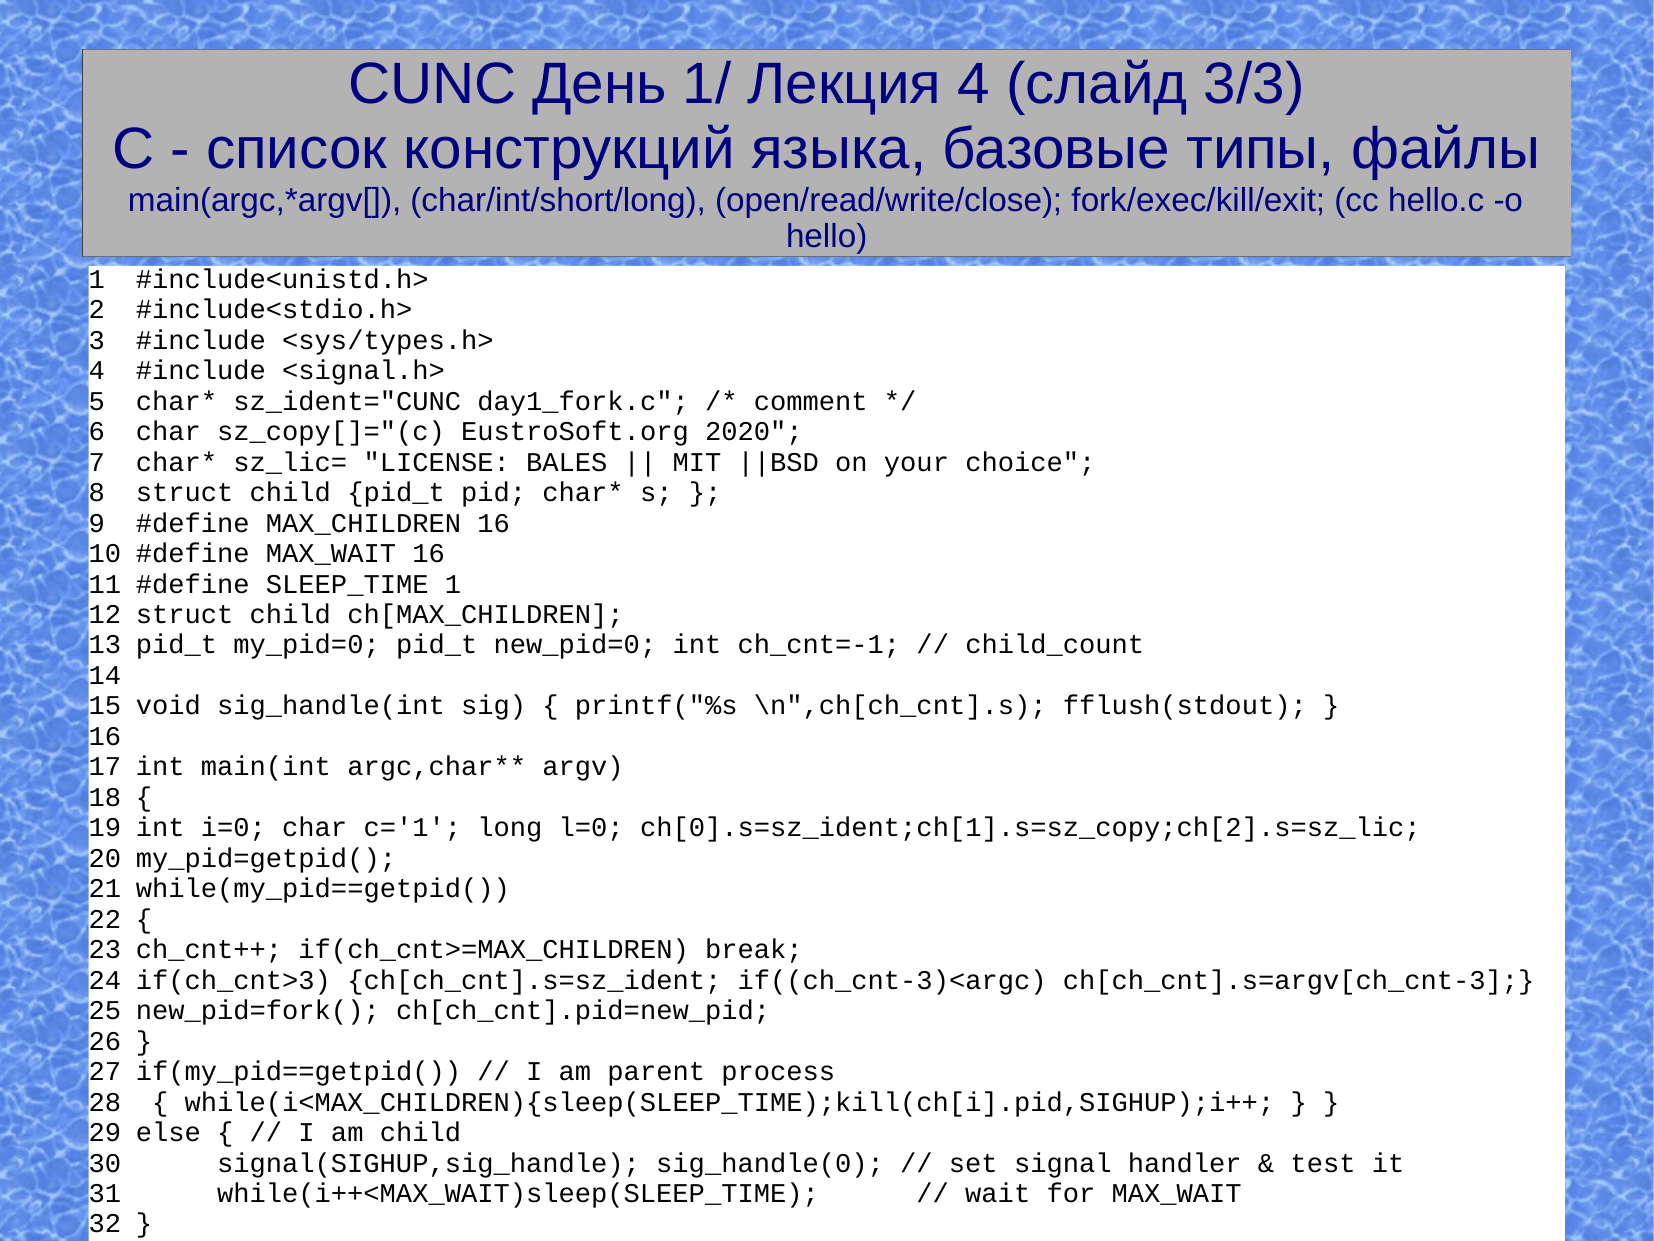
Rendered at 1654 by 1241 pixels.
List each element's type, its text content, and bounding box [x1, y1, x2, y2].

text_box #include<unistd.h> #include<stdio.h> #include <sys/types.h> #include <signal.h> char* sz_ident="CUNC day1_fork.c"; /* comment */ char sz_copy[]="(c) EustroSoft.org 2020"; char* sz_lic= "LICENSE: BALES || MIT ||BSD on your choice"; struct child {pid_t pid; char* s; }; #define MAX_CHILDREN 16 #define MAX_WAIT 16 #define SLEEP_TIME 1 struct child ch[MAX_CHILDREN]; pid_t my_pid=0; pid_t new_pid=0; int ch_cnt=-1; // child_count void sig_handle(int sig) { printf("%s \n",ch[ch_cnt].s); fflush(stdout); } int main(int argc,char** argv) { int i=0; char c='1'; long l=0; ch[0].s=sz_ident;ch[1].s=sz_copy;ch[2].s=sz_lic; my_pid=getpid(); while(my_pid==getpid()) { ch_cnt++; if(ch_cnt>=MAX_CHILDREN) break; if(ch_cnt>3) {ch[ch_cnt].s=sz_ident; if((ch_cnt-3)<argc) ch[ch_cnt].s=argv[ch_cnt-3];} new_pid=fork(); ch[ch_cnt].pid=new_pid; } if(my_pid==getpid()) // I am parent process { while(i<MAX_CHILDREN){sleep(SLEEP_TIME);kill(ch[i].pid,SIGHUP);i++; } } else { // I am child signal(SIGHUP,sig_handle); sig_handle(0); // set signal handler & test it while(i++<MAX_WAIT)sleep(SLEEP_TIME); // wait for MAX_WAIT } } //main() [88, 265, 1565, 1223]
title CUNC День 1/ Лекция 4 (слайд 3/3) C - список конструкций языка, базовые типы, файлы main(argc,*argv[]), (char/int/short/long), (open/read/write/close); fork/exec/kill/exit; (cc hello.c -o hello) [82, 49, 1571, 257]
picture [0, 0, 1654, 1241]
